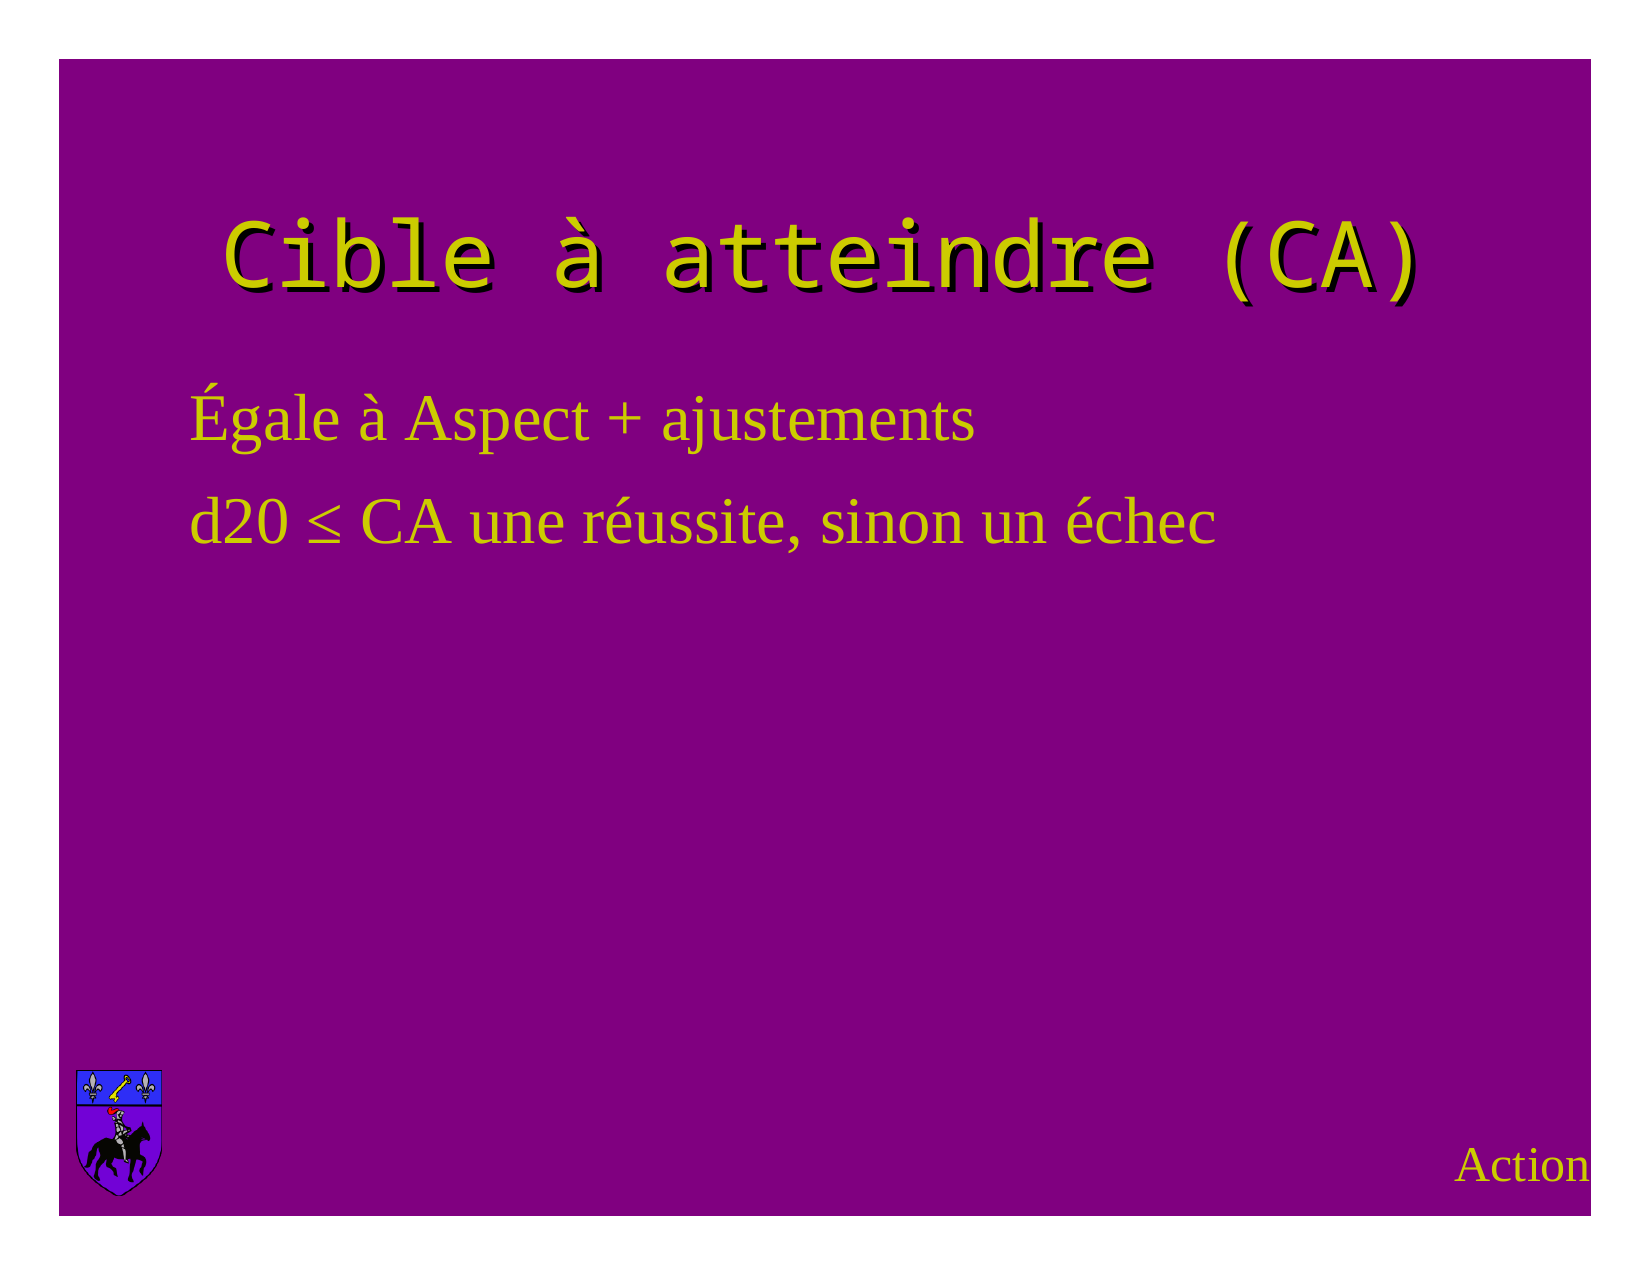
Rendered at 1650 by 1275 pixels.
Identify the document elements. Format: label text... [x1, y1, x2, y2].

text_box Action [1397, 1137, 1591, 1193]
picture [76, 1070, 162, 1196]
list Égale à Aspect + ajustements d20 ≤ CA une réussite, sinon un échec [171, 380, 1480, 1110]
title Cible à atteindre (CA) [171, 155, 1480, 349]
